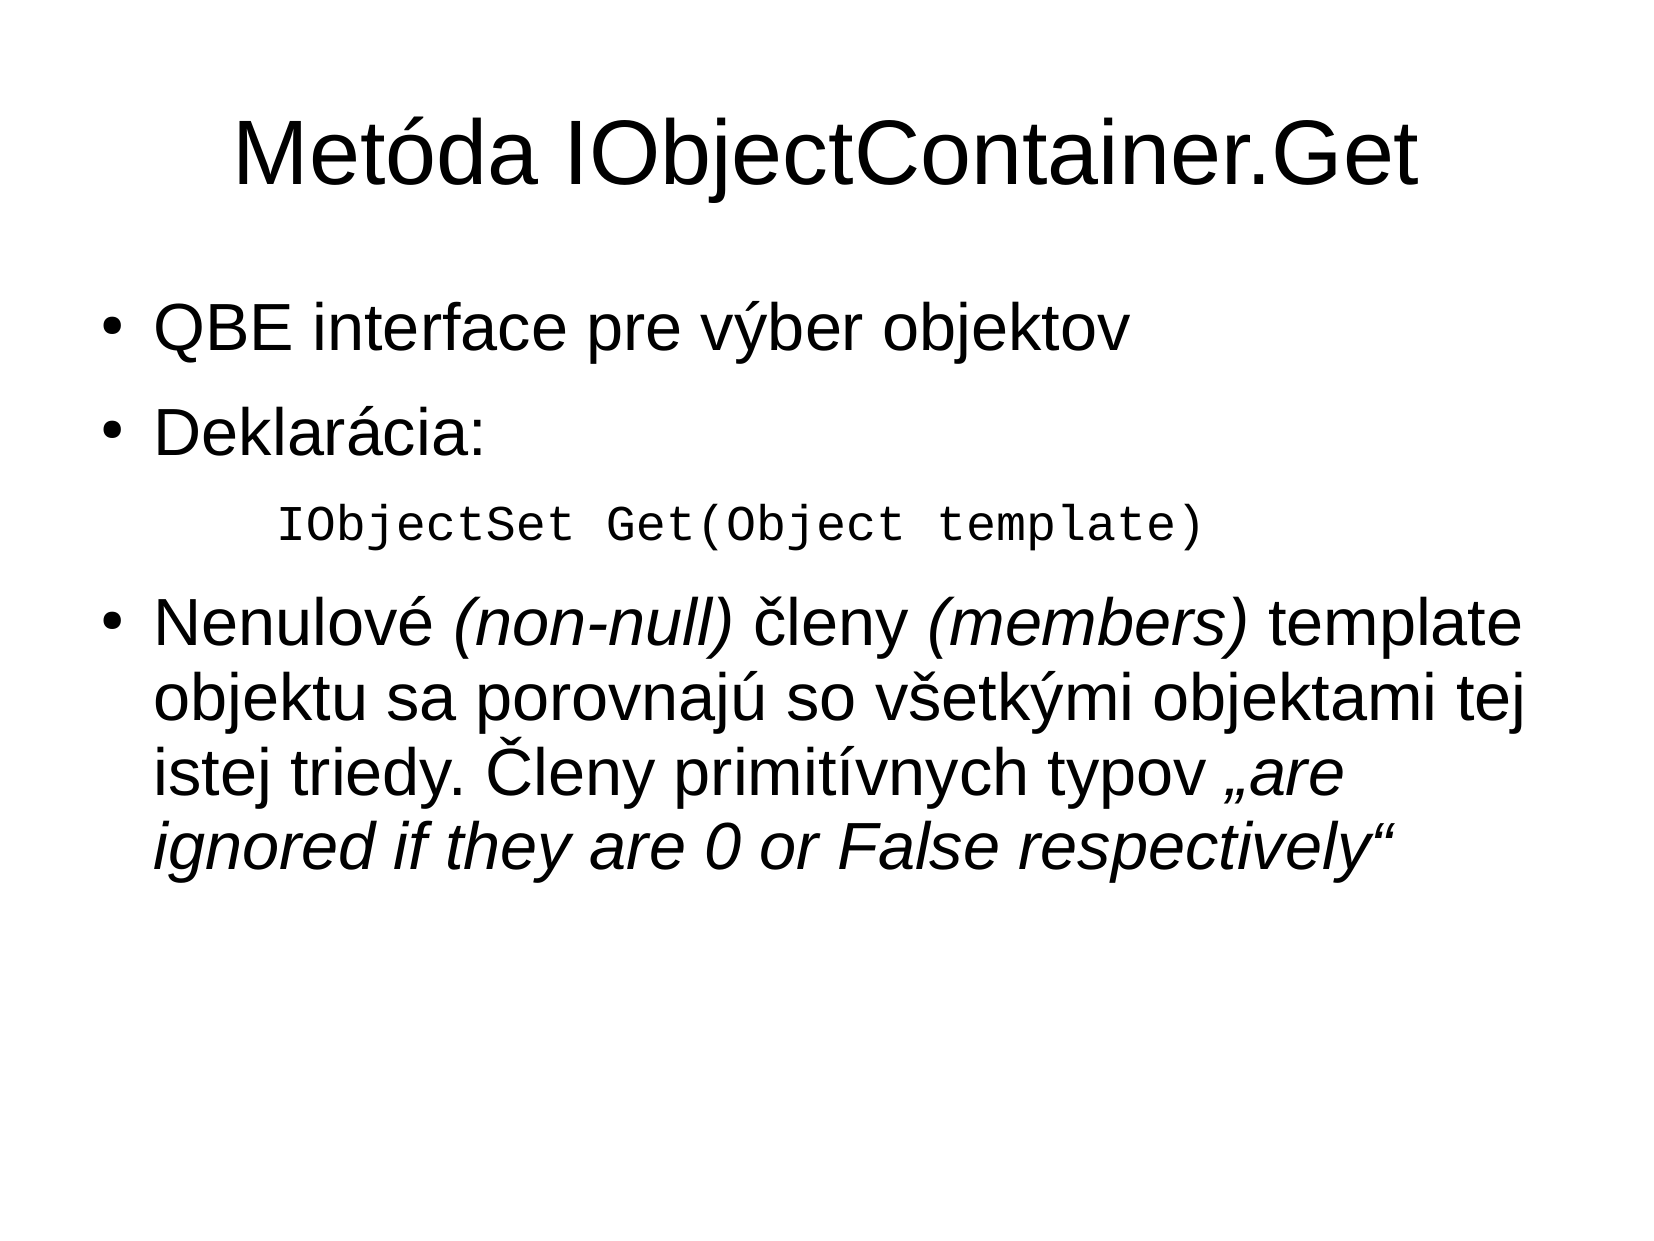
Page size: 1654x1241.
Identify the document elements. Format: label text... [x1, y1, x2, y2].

title Metóda IObjectContainer.Get [82, 56, 1571, 250]
list QBE interface pre výber objektov Deklarácia: IObjectSet Get(Object template) Nenulové (non-null) členy (members) template objektu sa porovnajú so všetkými objektami tej istej triedy. Členy primitívnych typov „are ignored if they are 0 or False respectively“ [82, 290, 1571, 1094]
